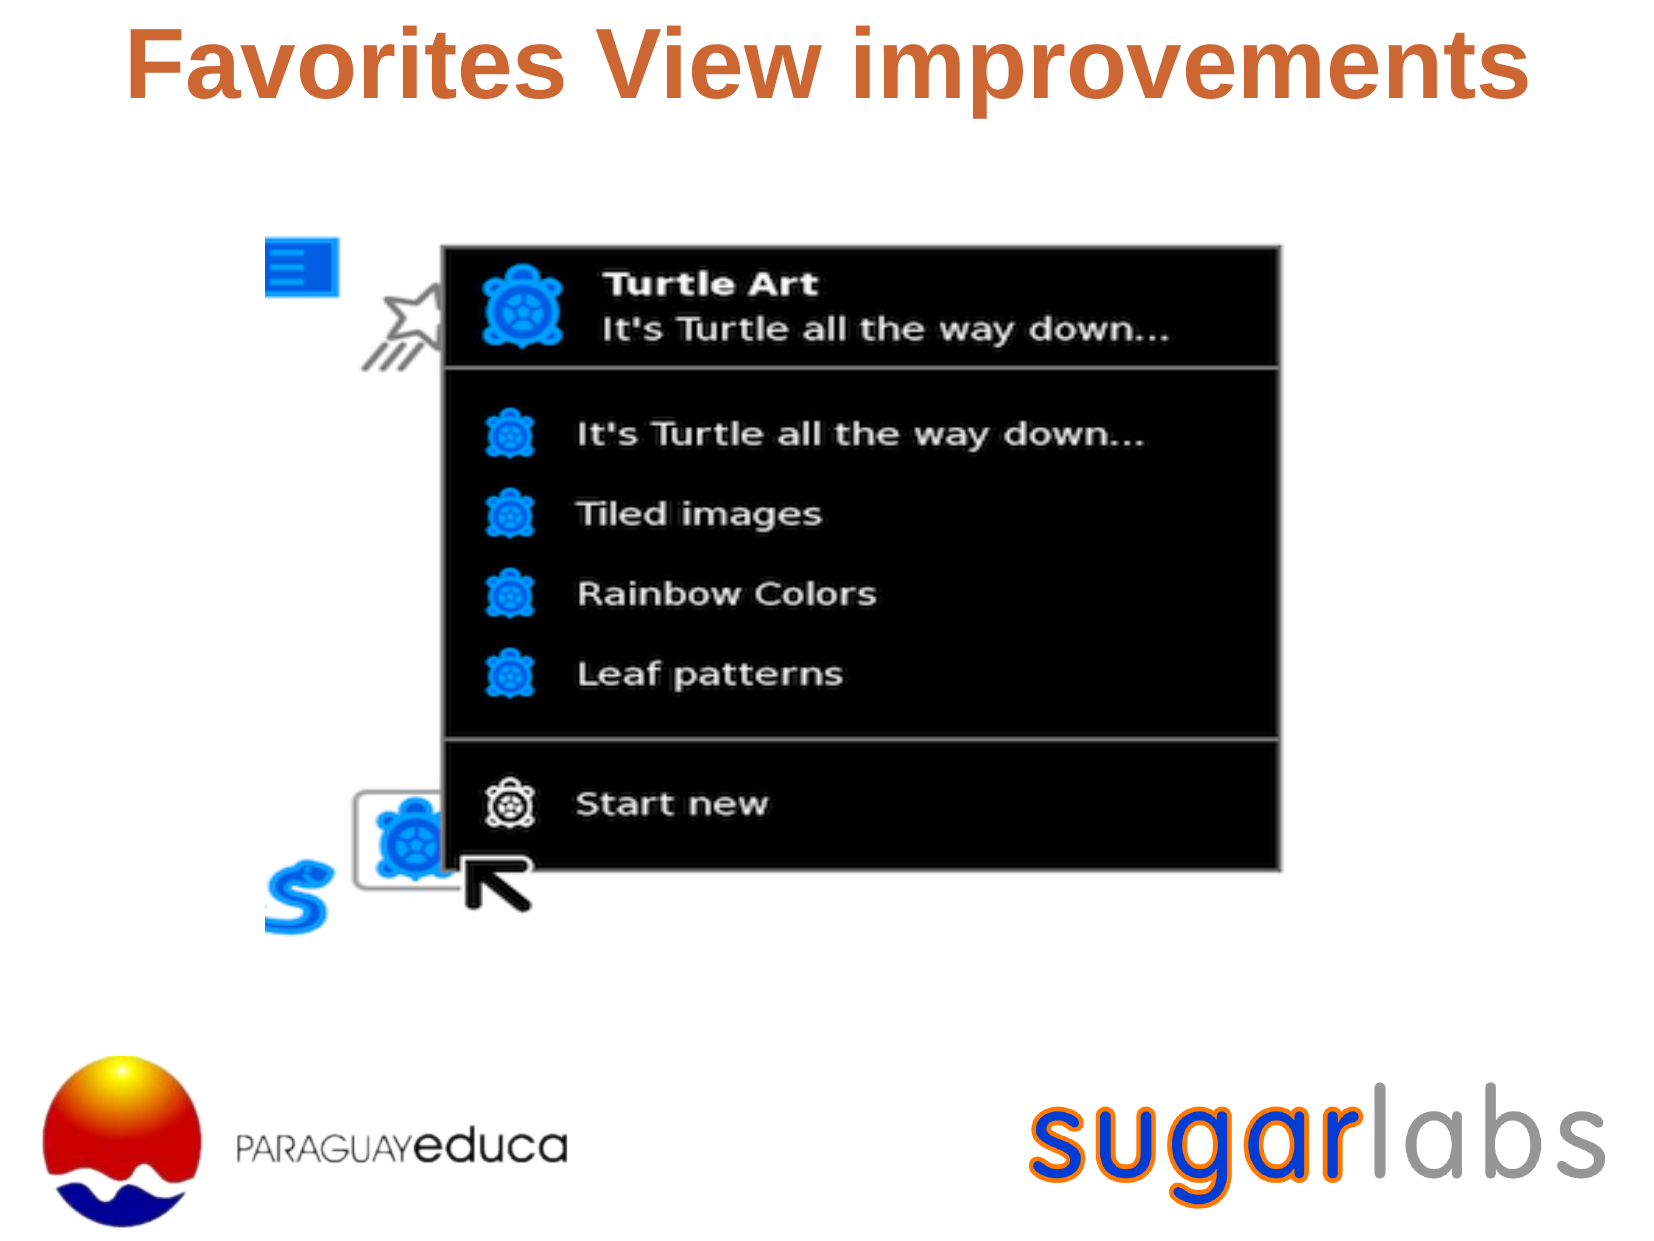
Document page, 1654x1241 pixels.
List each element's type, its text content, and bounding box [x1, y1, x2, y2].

picture [265, 177, 1388, 975]
title Favorites View improvements [84, 0, 1573, 136]
picture [978, 1031, 1654, 1241]
picture [33, 1056, 579, 1236]
